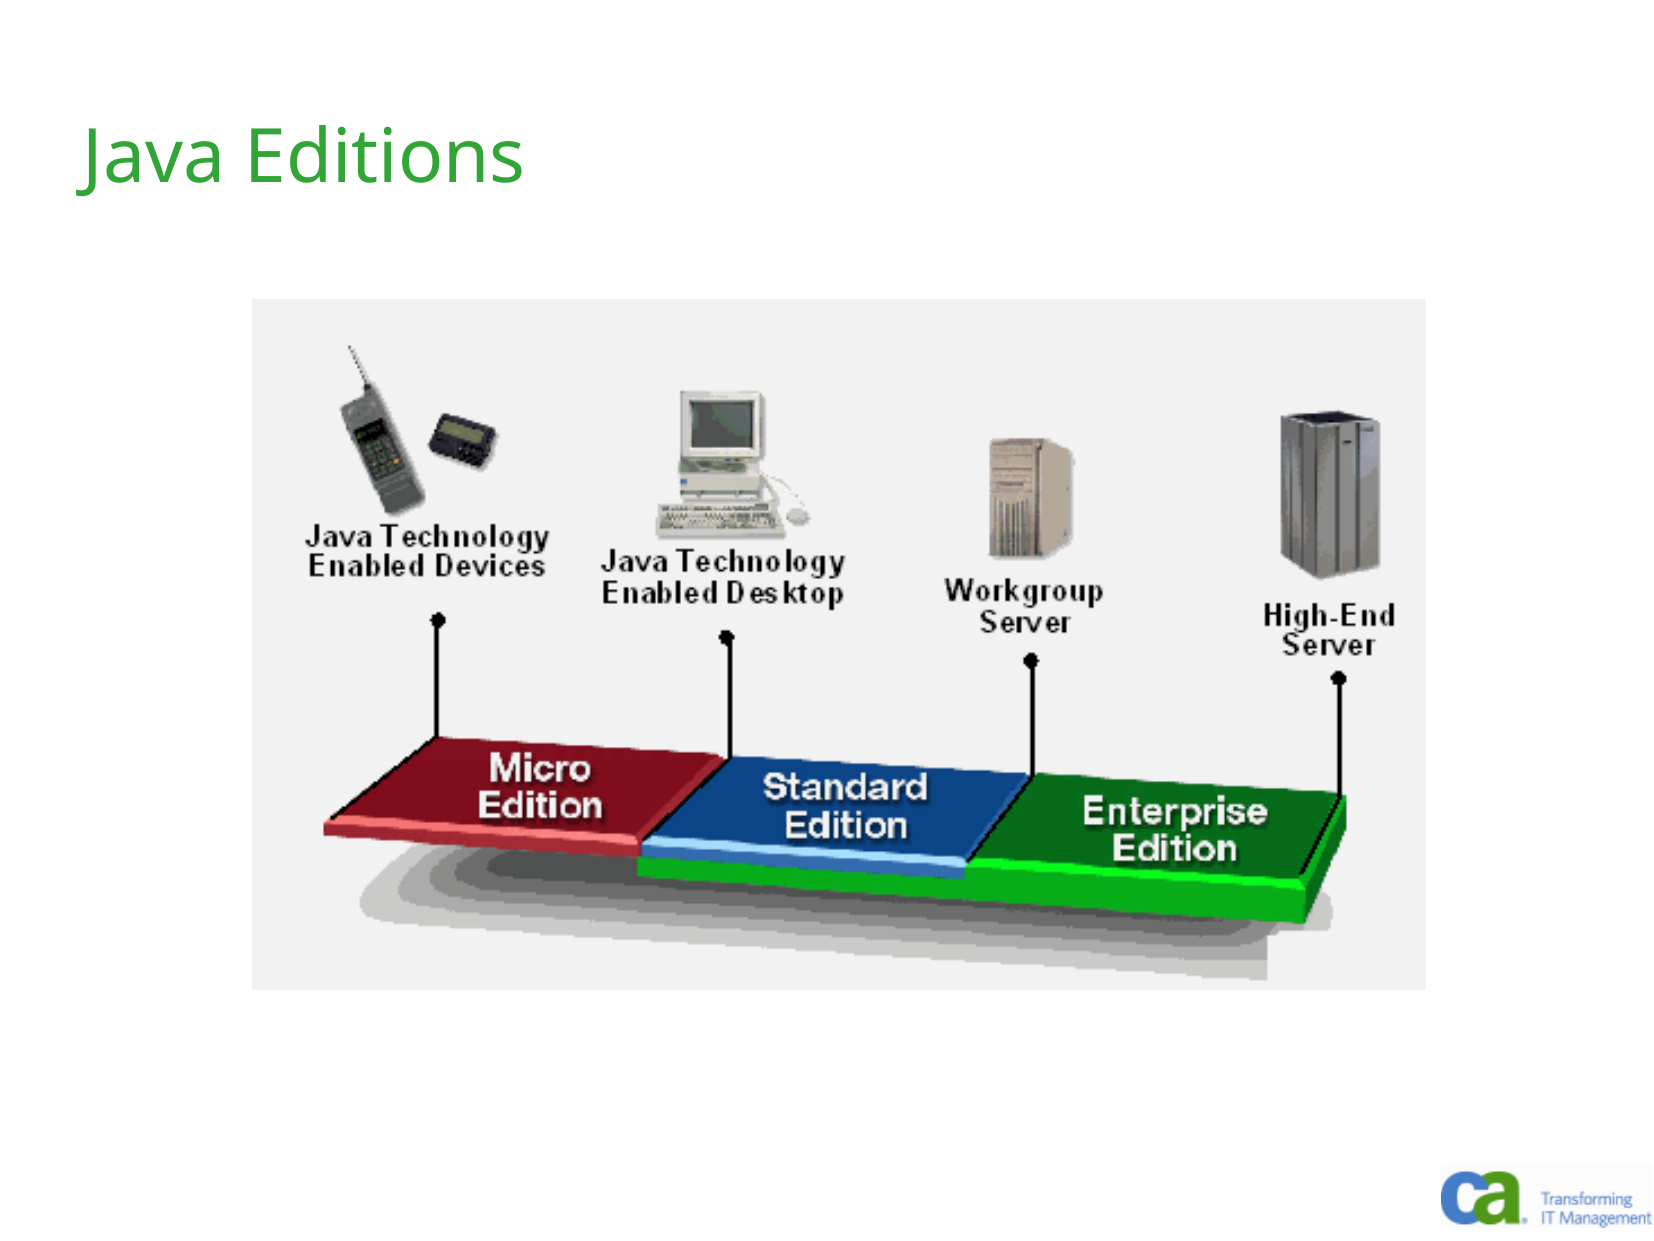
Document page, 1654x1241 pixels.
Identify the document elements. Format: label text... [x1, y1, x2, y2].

picture [252, 299, 1426, 990]
picture [1441, 1162, 1654, 1228]
title Java Editions [82, 49, 1571, 257]
